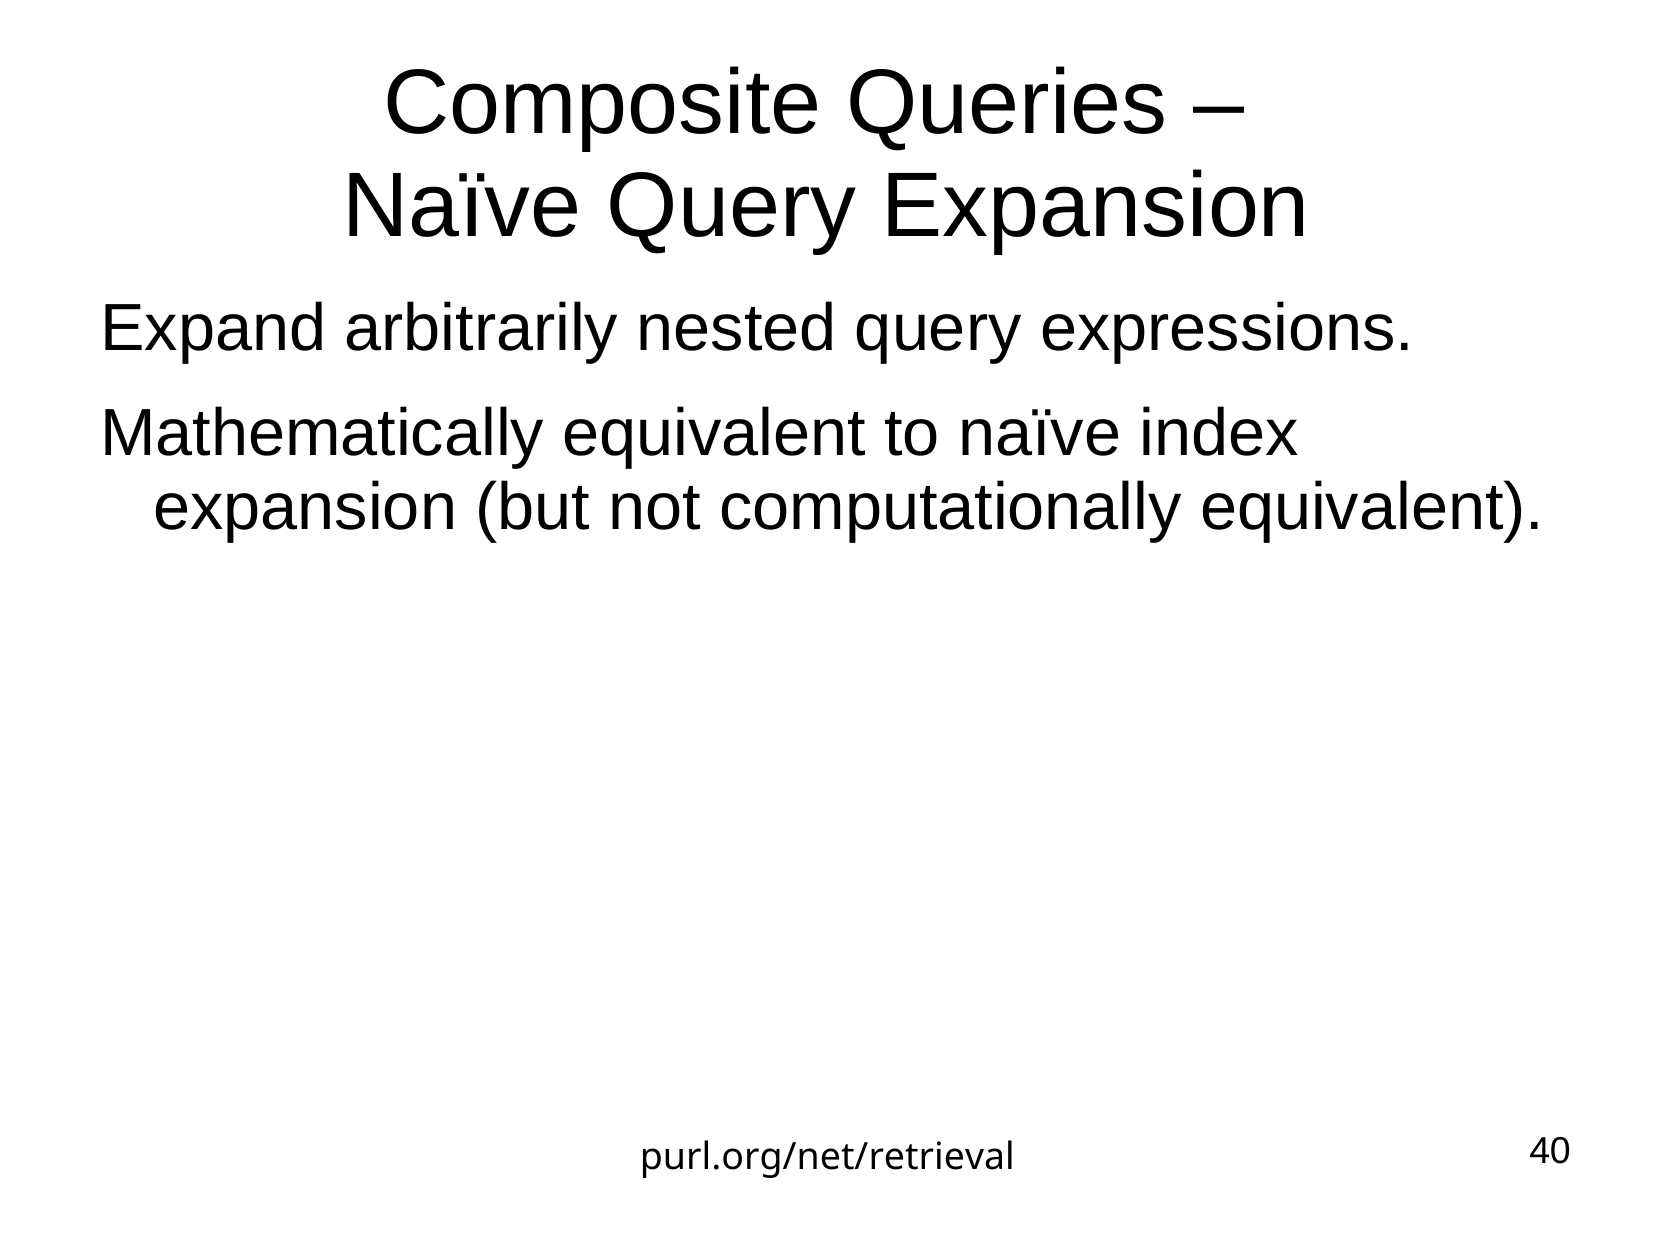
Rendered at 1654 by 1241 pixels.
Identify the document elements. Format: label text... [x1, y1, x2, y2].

title Composite Queries – Naïve Query Expansion [82, 49, 1571, 257]
list Expand arbitrarily nested query expressions. Mathematically equivalent to naïve index expansion (but not computationally equivalent). [82, 290, 1571, 1109]
